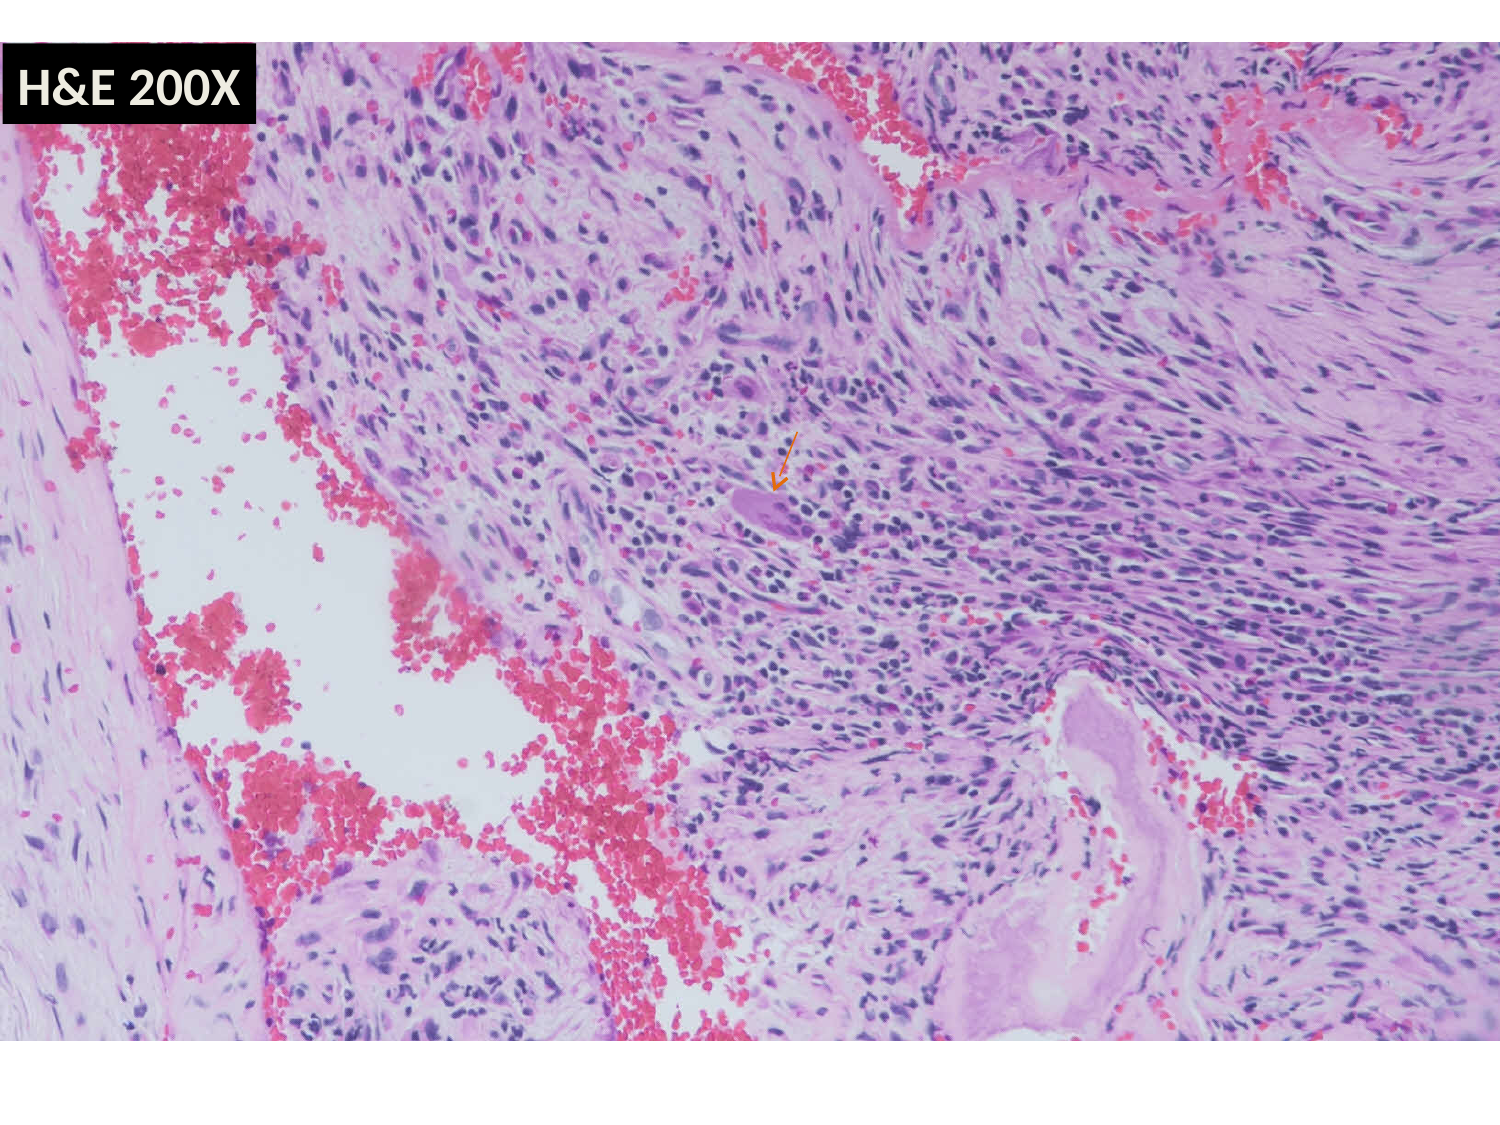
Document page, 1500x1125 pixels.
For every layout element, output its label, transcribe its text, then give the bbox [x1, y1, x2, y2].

text_box H&E 200X [2, 43, 257, 124]
picture [0, 42, 1500, 1041]
